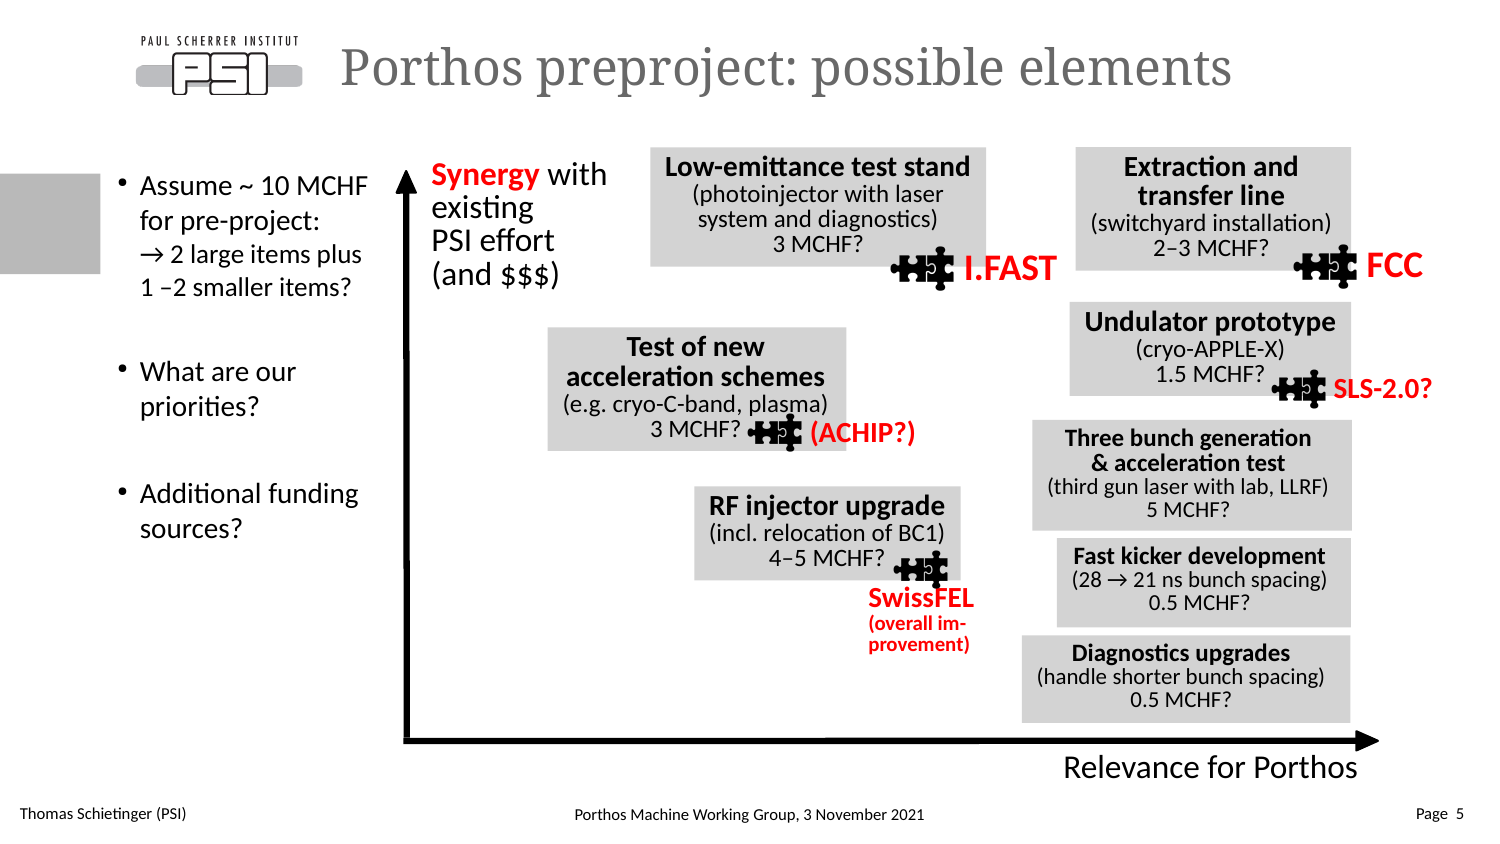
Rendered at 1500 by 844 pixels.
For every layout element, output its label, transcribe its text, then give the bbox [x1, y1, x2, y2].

list Assume ~ 10 MCHF for pre-project: → 2 large items plus 1 –2 smaller items? What are our priorities? Additional funding sources? [114, 166, 382, 533]
text_box Extraction and transfer line (switchyard installation) 2–3 MCHF? [1075, 147, 1352, 271]
text_box SLS-2.0? [1331, 369, 1448, 414]
text_box (ACHIP?) [807, 412, 938, 457]
text_box Test of new acceleration schemes (e.g. cryo-C-band, plasma) 3 MCHF? [547, 327, 847, 451]
text_box Fast kicker development (28 → 21 ns bunch spacing) 0.5 MCHF? [1056, 538, 1351, 628]
picture [1287, 238, 1363, 295]
text_box Low-emittance test stand (photoinjector with laser system and diagnostics) 3 MCHF? [650, 147, 987, 267]
text_box Diagnostics upgrades (handle shorter bunch spacing) 0.5 MCHF? [1021, 635, 1351, 723]
text_box Relevance for Porthos [1048, 746, 1390, 795]
picture [884, 240, 960, 297]
picture [888, 545, 953, 594]
text_box Synergy with existing PSI effort (and $$$) [416, 152, 623, 301]
text_box Three bunch generation & acceleration test (third gun laser with lab, LLRF) 5 MCHF? [1032, 419, 1352, 531]
title Porthos preproject: possible elements [340, 35, 1442, 98]
text_box FCC [1363, 242, 1439, 295]
text_box RF injector upgrade (incl. relocation of BC1) 4–5 MCHF? [694, 486, 961, 581]
text_box I.FAST [949, 244, 1073, 298]
text_box SwissFEL (overall im- provement) [853, 578, 990, 664]
picture [742, 408, 807, 457]
text_box Undulator prototype (cryo-APPLE-X) 1.5 MCHF? [1069, 301, 1352, 396]
picture [1266, 364, 1331, 414]
